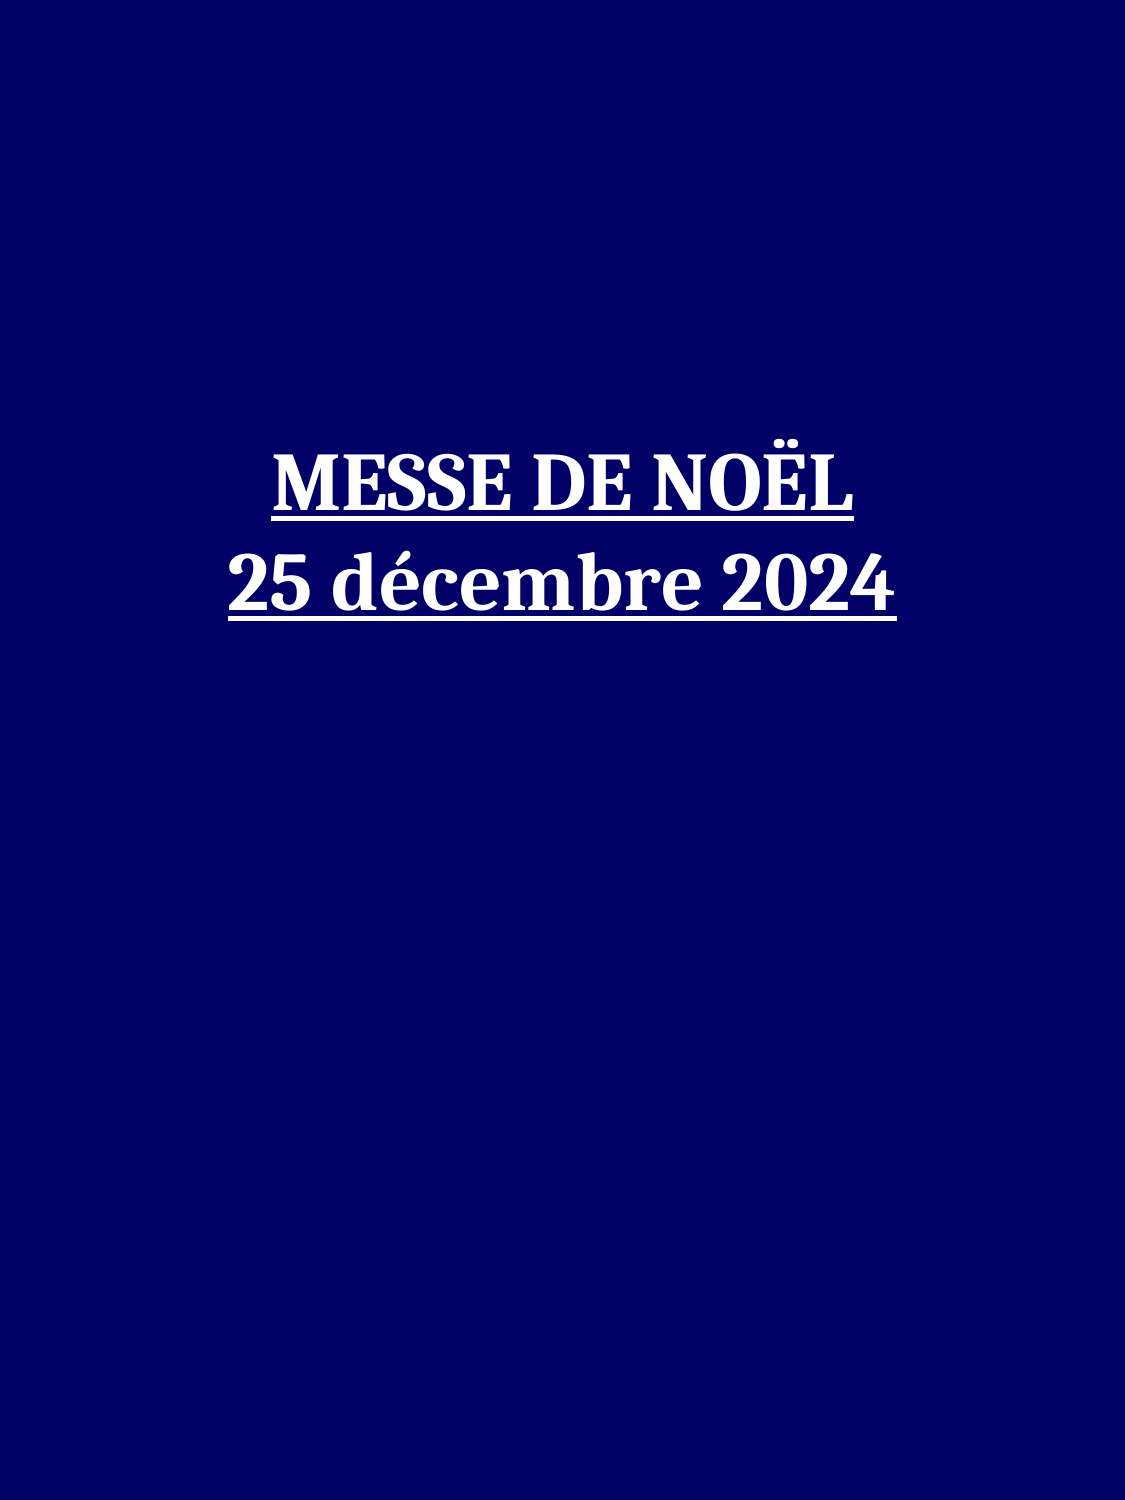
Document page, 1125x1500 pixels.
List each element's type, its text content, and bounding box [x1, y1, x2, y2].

text_box MESSE DE NOËL 25 décembre 2024 [64, 419, 1061, 935]
